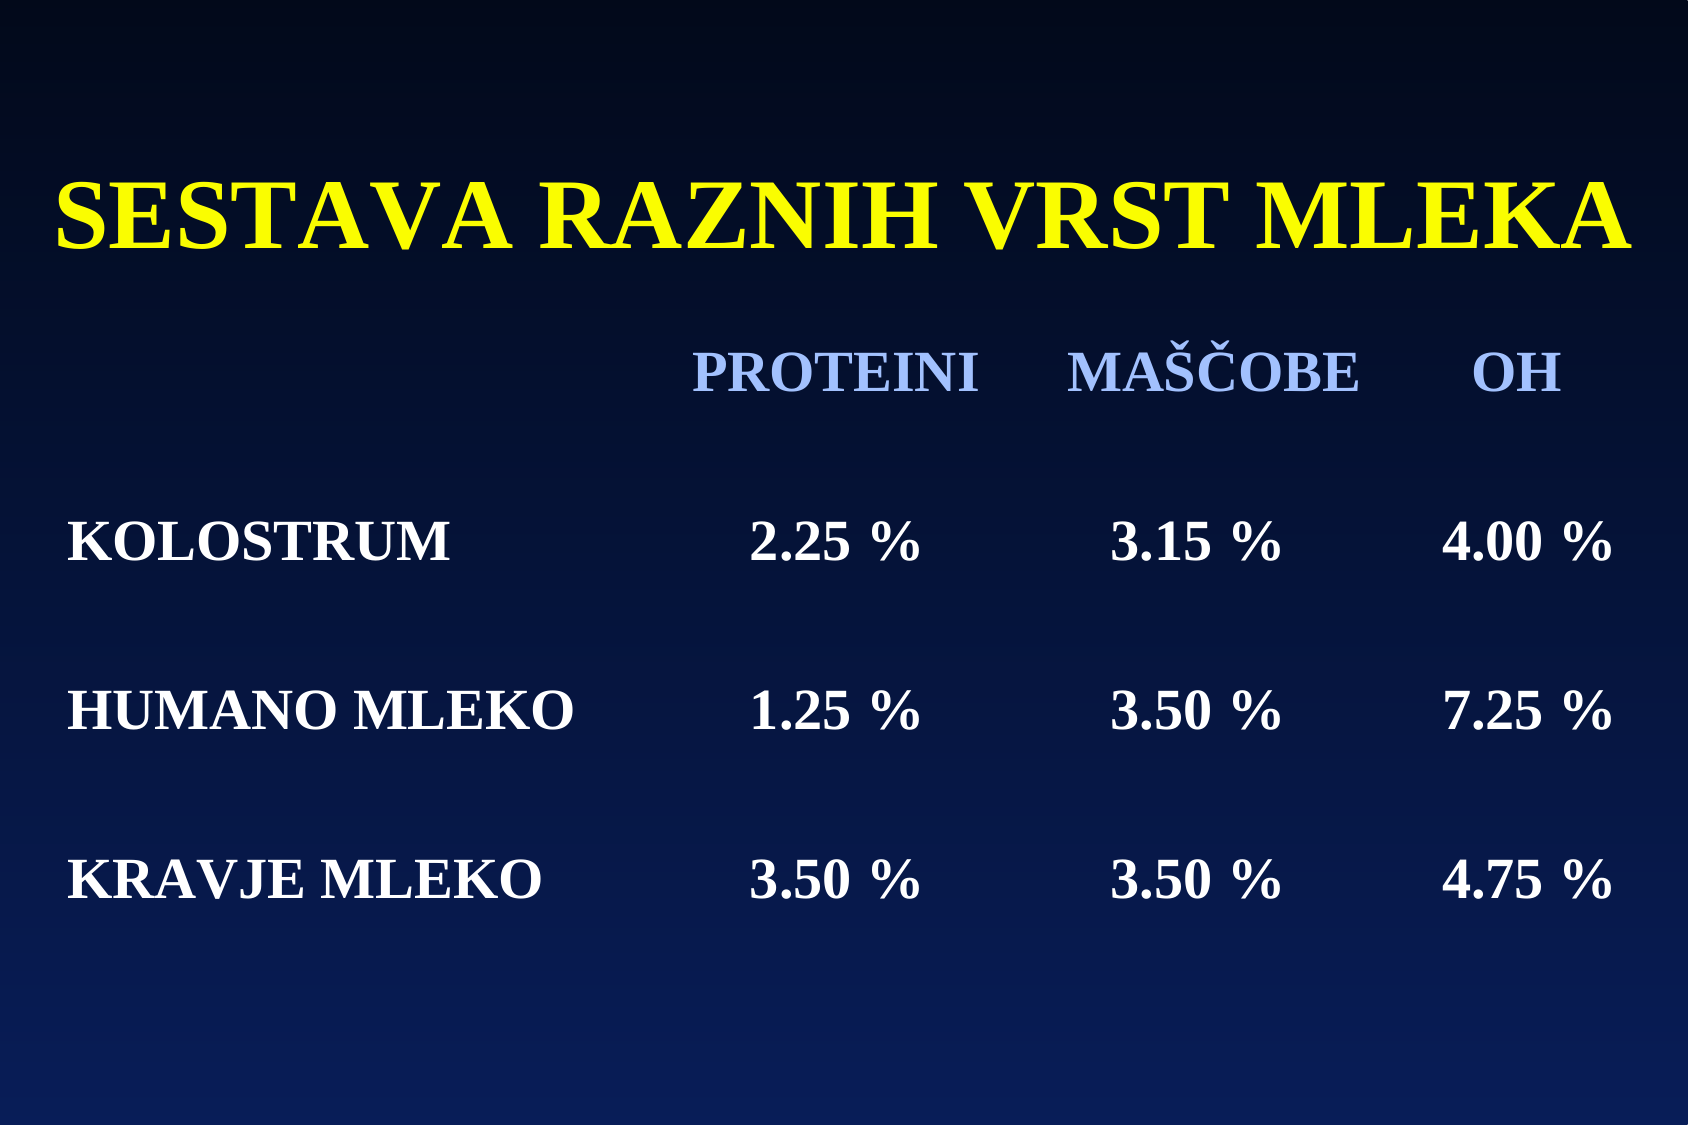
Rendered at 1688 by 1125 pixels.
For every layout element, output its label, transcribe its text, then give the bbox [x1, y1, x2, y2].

title SESTAVA RAZNIH VRST MLEKA [0, 113, 1688, 303]
list PROTEINI MAŠČOBE OH KOLOSTRUM 2.25 % 3.15 % 4.00 % HUMANO MLEKO 1.25 % 3.50 % 7.25 % KRAVJE MLEKO 3.50 % 3.50 % 4.75 % [52, 326, 1647, 1059]
